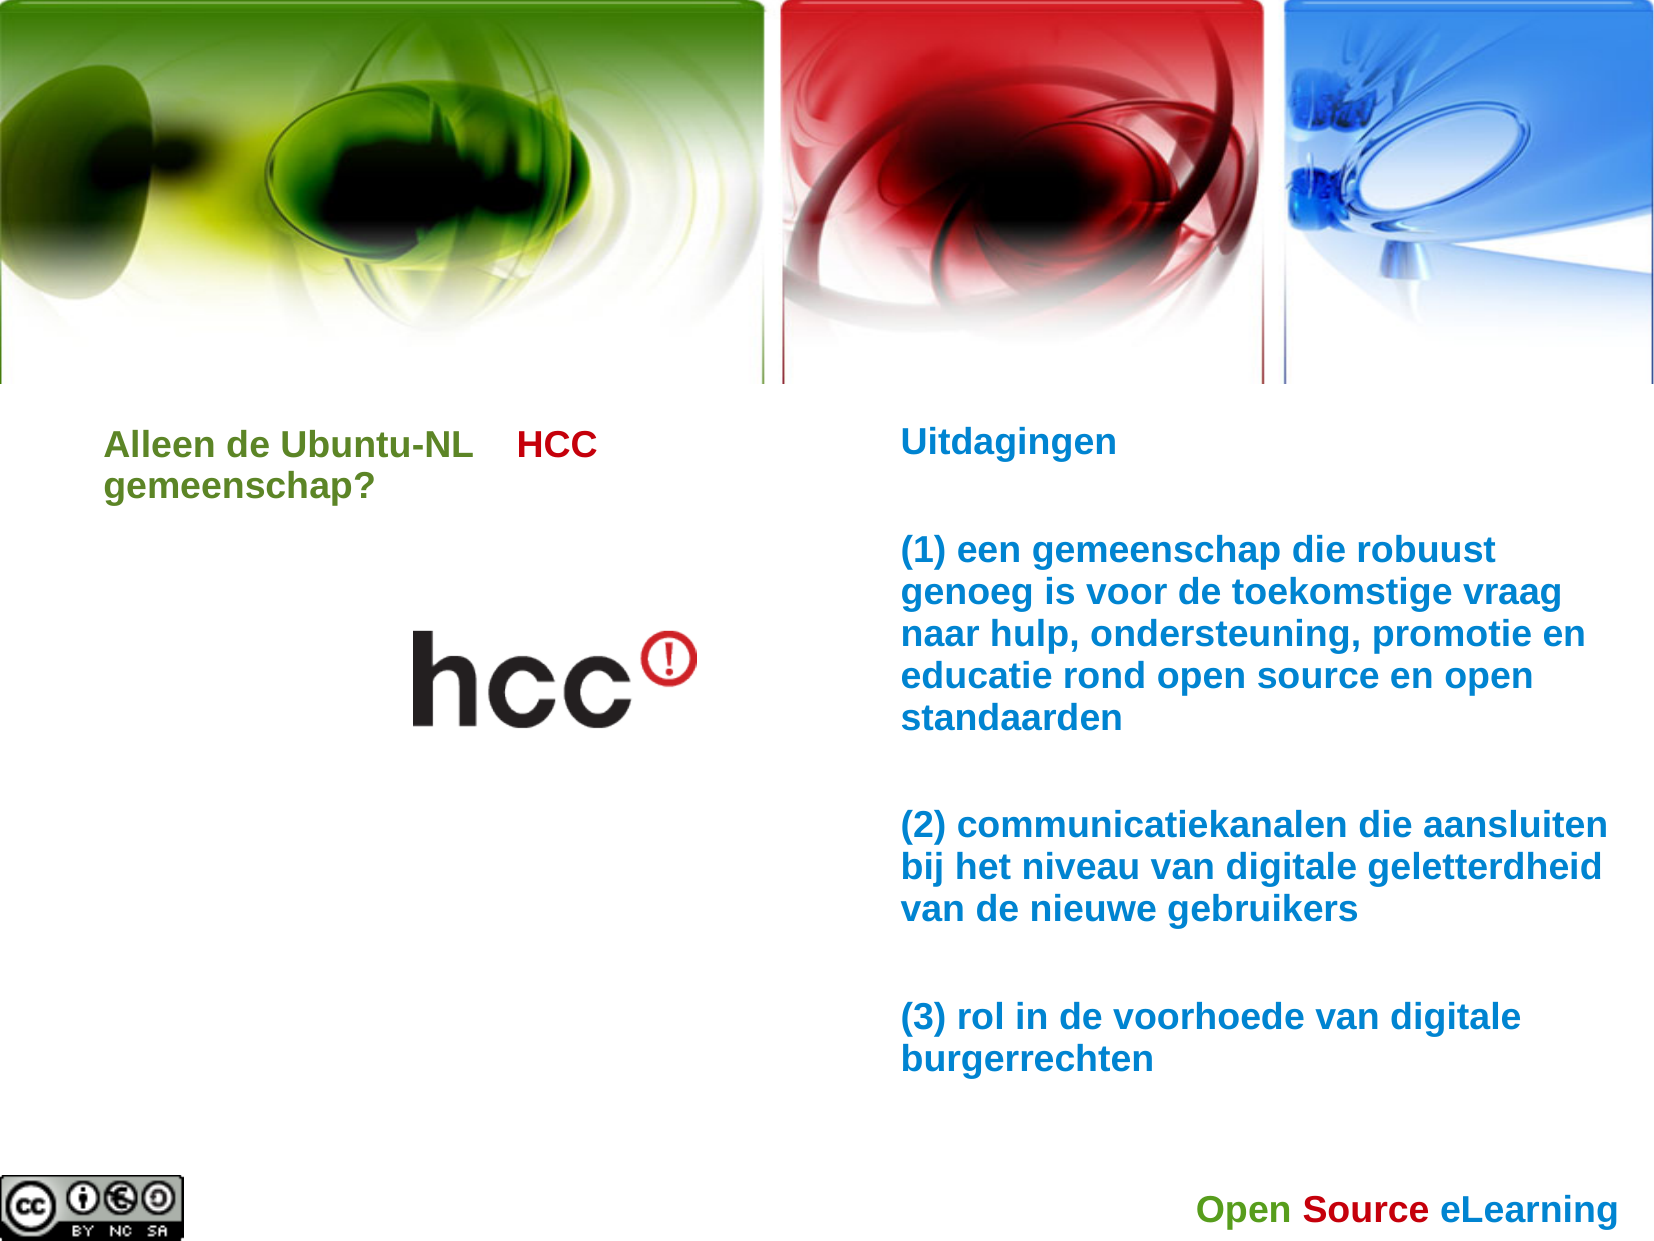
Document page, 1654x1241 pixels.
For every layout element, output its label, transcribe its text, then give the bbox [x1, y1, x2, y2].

picture [0, 1175, 184, 1241]
picture [0, 0, 1654, 384]
picture [413, 590, 697, 730]
text_box Alleen de Ubuntu-NL gemeenschap? [88, 415, 502, 515]
text_box Uitdagingen (1) een gemeenschap die robuust genoeg is voor de toekomstige vraag naar hulp, ondersteuning, promotie en educatie rond open source en open standaarden (2) communicatiekanalen die aansluiten bij het niveau van digitale geletterdheid van de nieuwe gebruikers (3) rol in de voorhoede van digitale burgerrechten [885, 413, 1625, 1087]
text_box Open Source eLearning [1181, 1181, 1654, 1238]
text_box HCC [502, 415, 885, 473]
